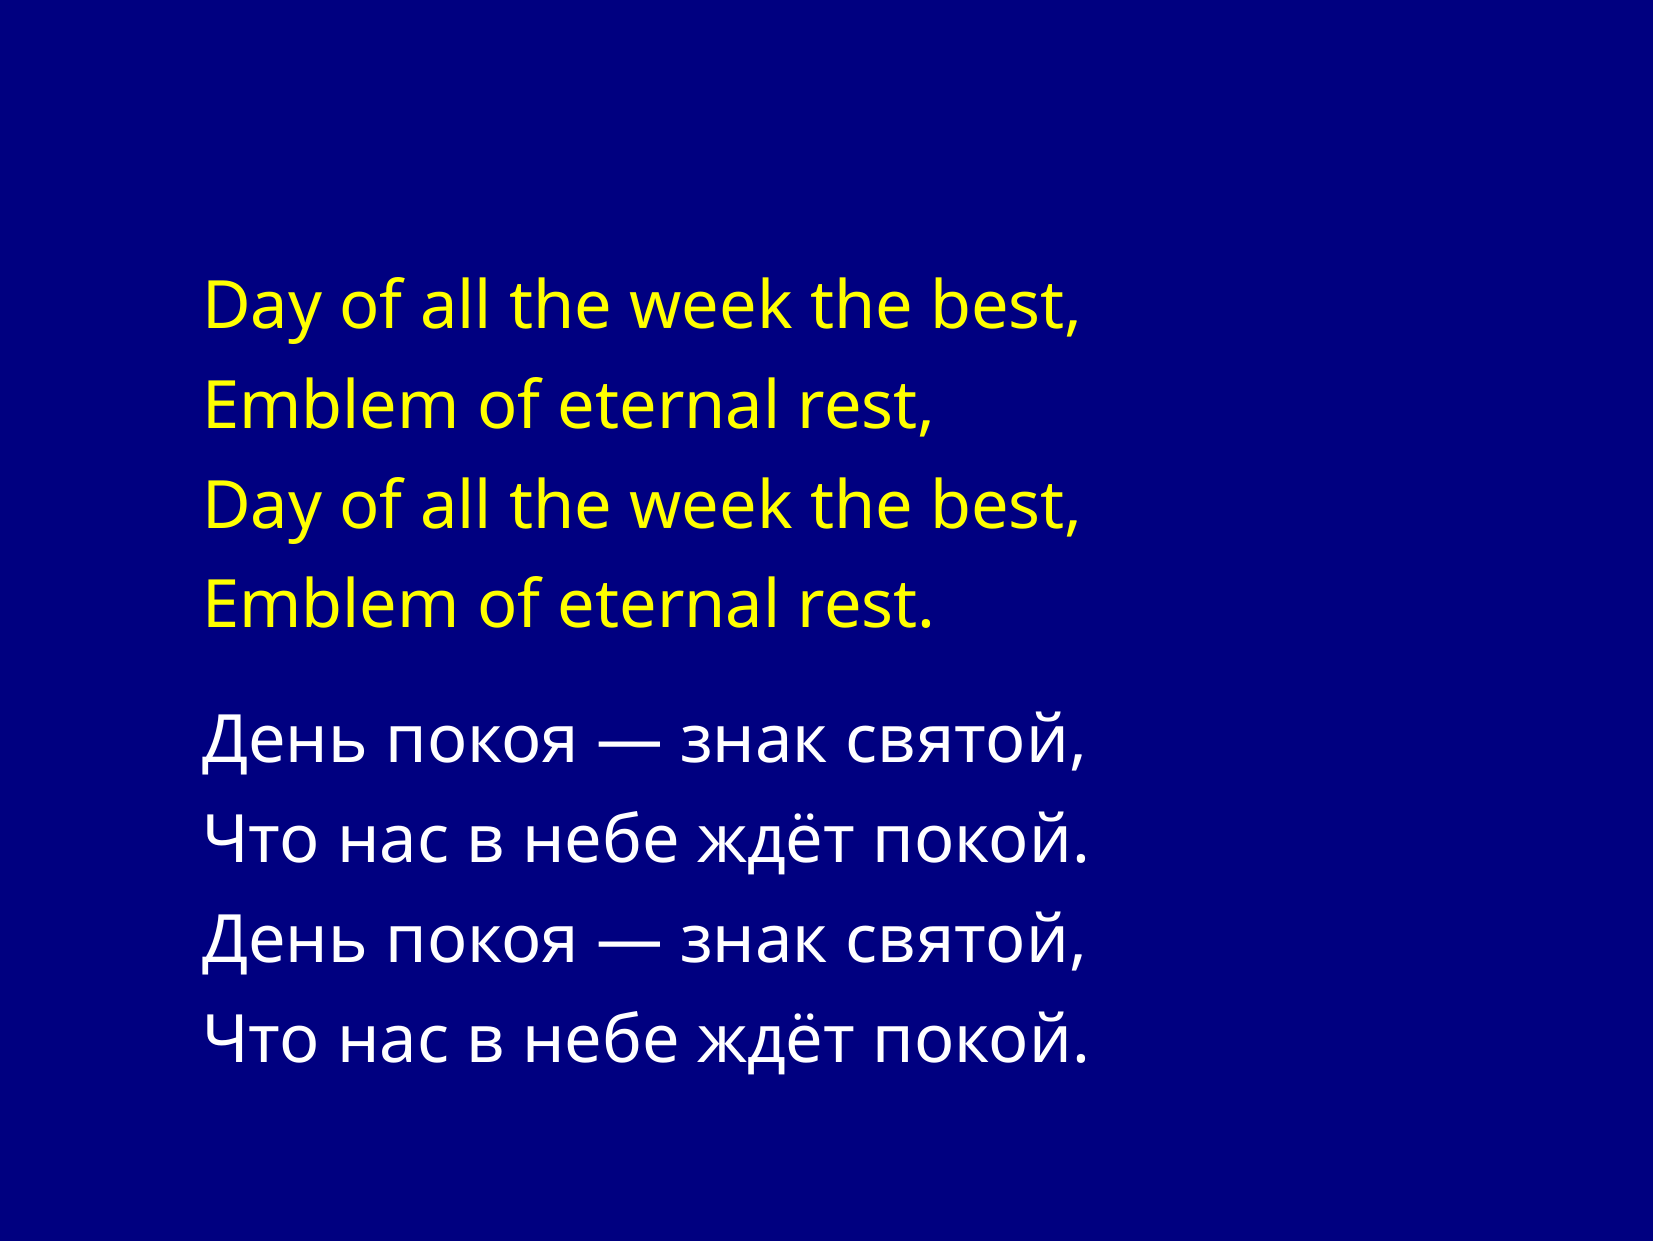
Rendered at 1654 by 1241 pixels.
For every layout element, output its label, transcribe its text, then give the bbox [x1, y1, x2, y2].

text_box День покоя — знак святой, Что нас в небе ждёт покой. День покоя — знак святой, Что нас в небе ждёт покой. [75, 675, 1576, 1163]
text_box Day of all the week the best, Emblem of eternal rest, Day of all the week the best, Emblem of eternal rest. [75, 150, 1576, 638]
